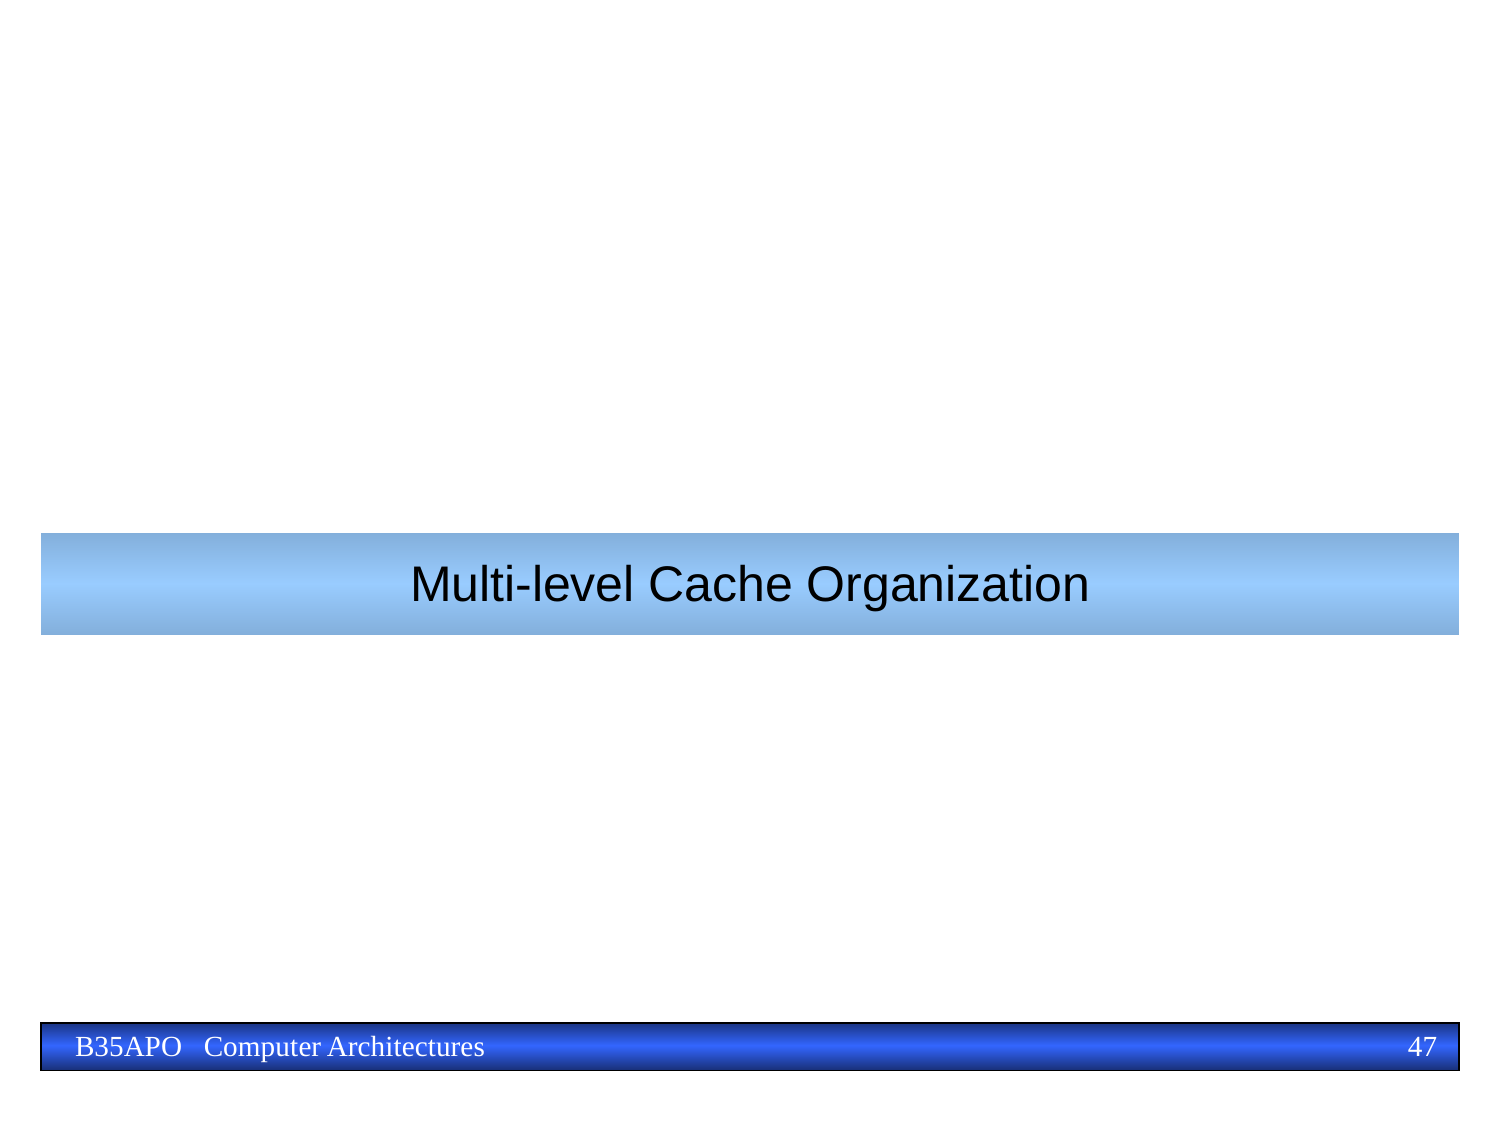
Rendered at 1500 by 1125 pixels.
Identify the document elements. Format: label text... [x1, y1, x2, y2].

title Multi-level Cache Organization [41, 533, 1459, 635]
